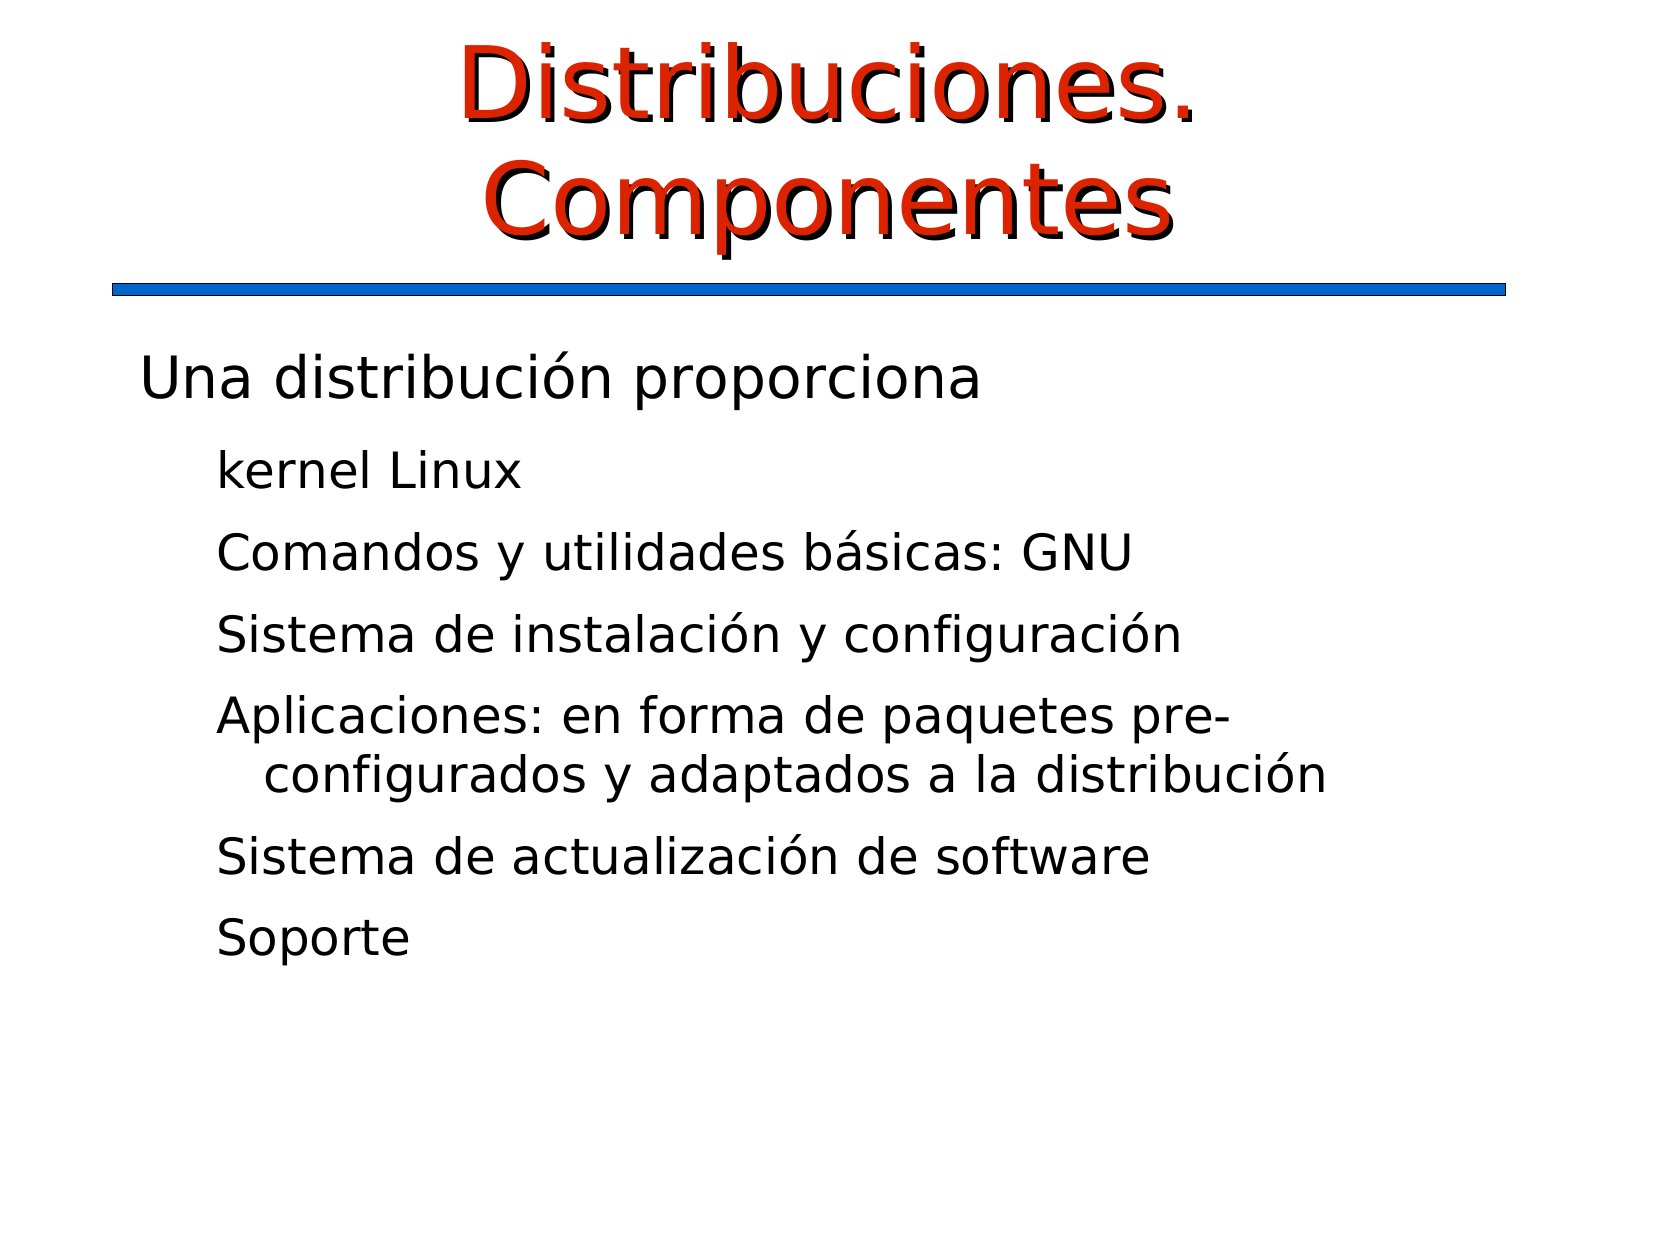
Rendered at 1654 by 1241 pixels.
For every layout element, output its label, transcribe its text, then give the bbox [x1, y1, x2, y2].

list Una distribución proporciona kernel Linux Comandos y utilidades básicas: GNU Sistema de instalación y configuración Aplicaciones: en forma de paquetes pre-configurados y adaptados a la distribución Sistema de actualización de software Soporte [121, 344, 1534, 1127]
title Distribuciones. Componentes [121, 25, 1534, 258]
